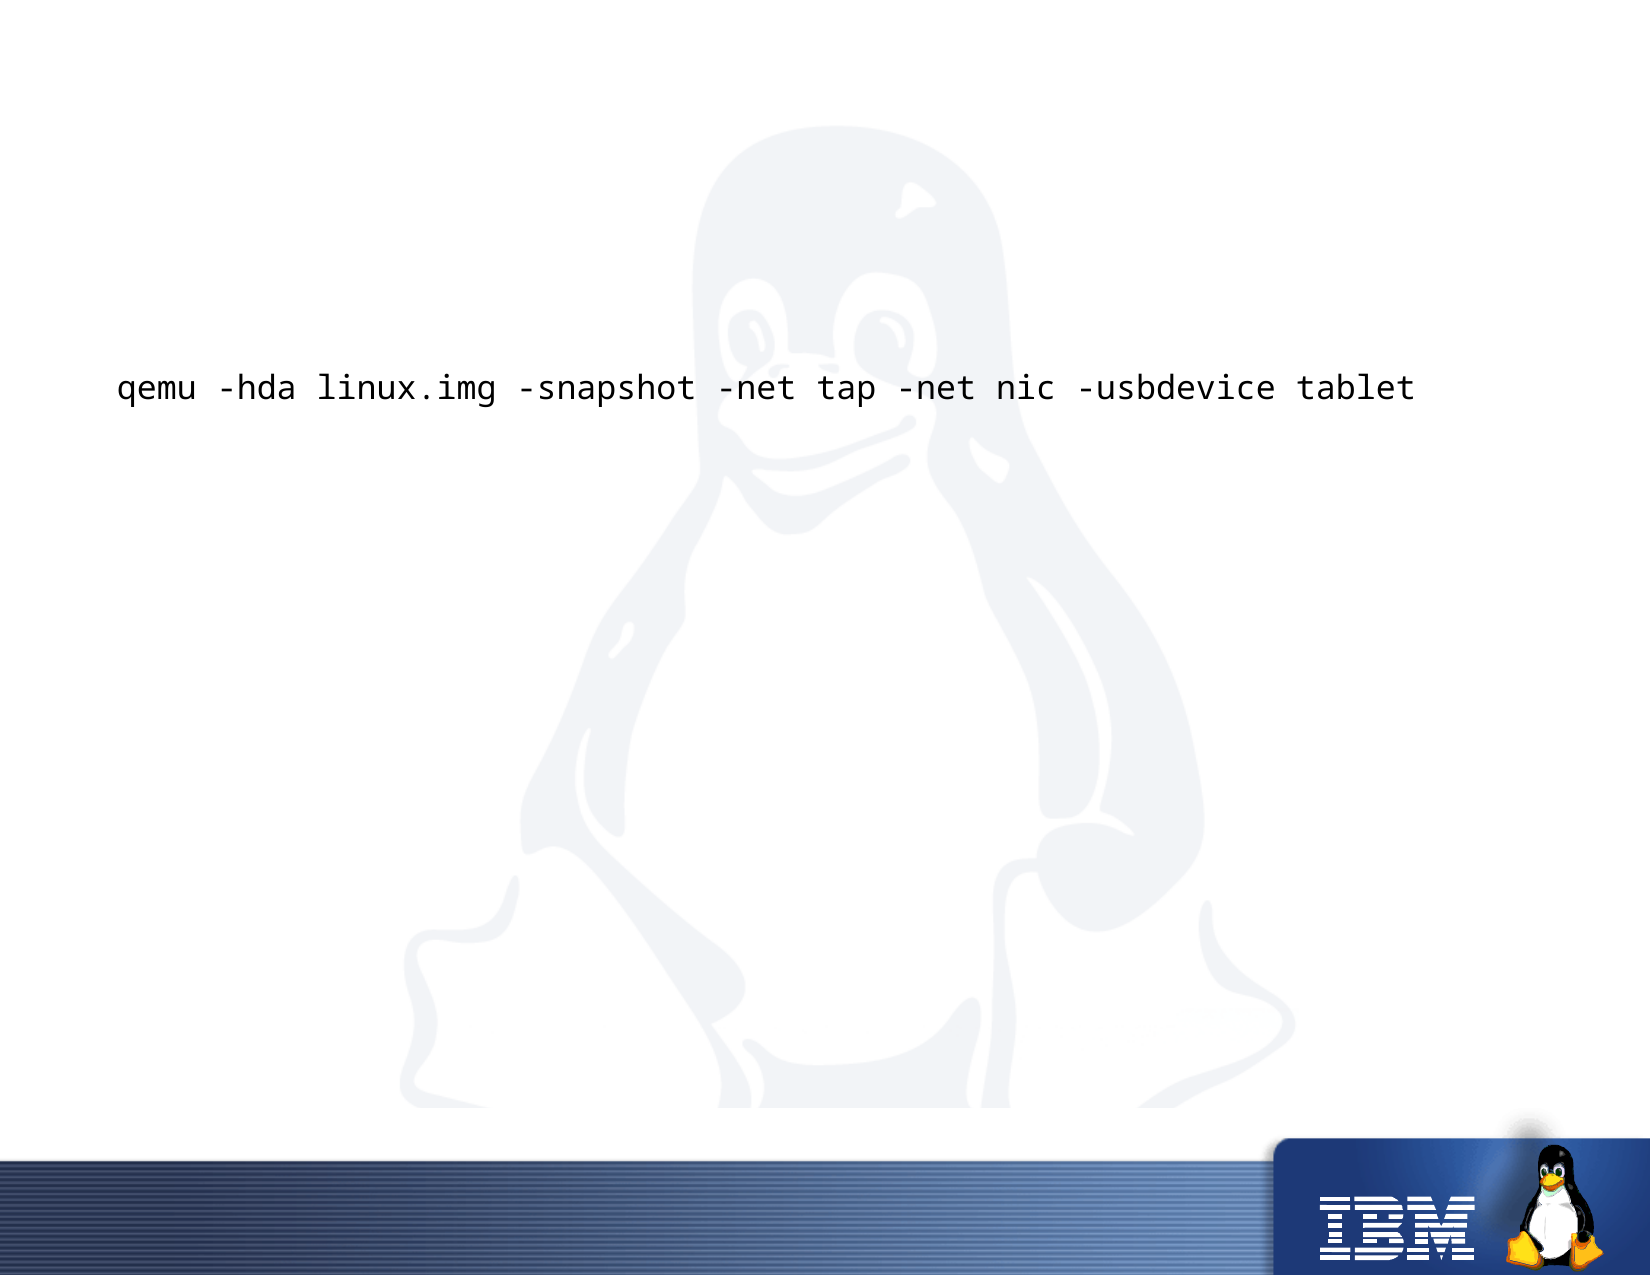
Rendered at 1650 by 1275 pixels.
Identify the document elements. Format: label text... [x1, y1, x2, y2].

subtitle qemu -hda linux.img -snapshot -net tap -net nic -usbdevice tablet [76, 76, 1457, 1171]
